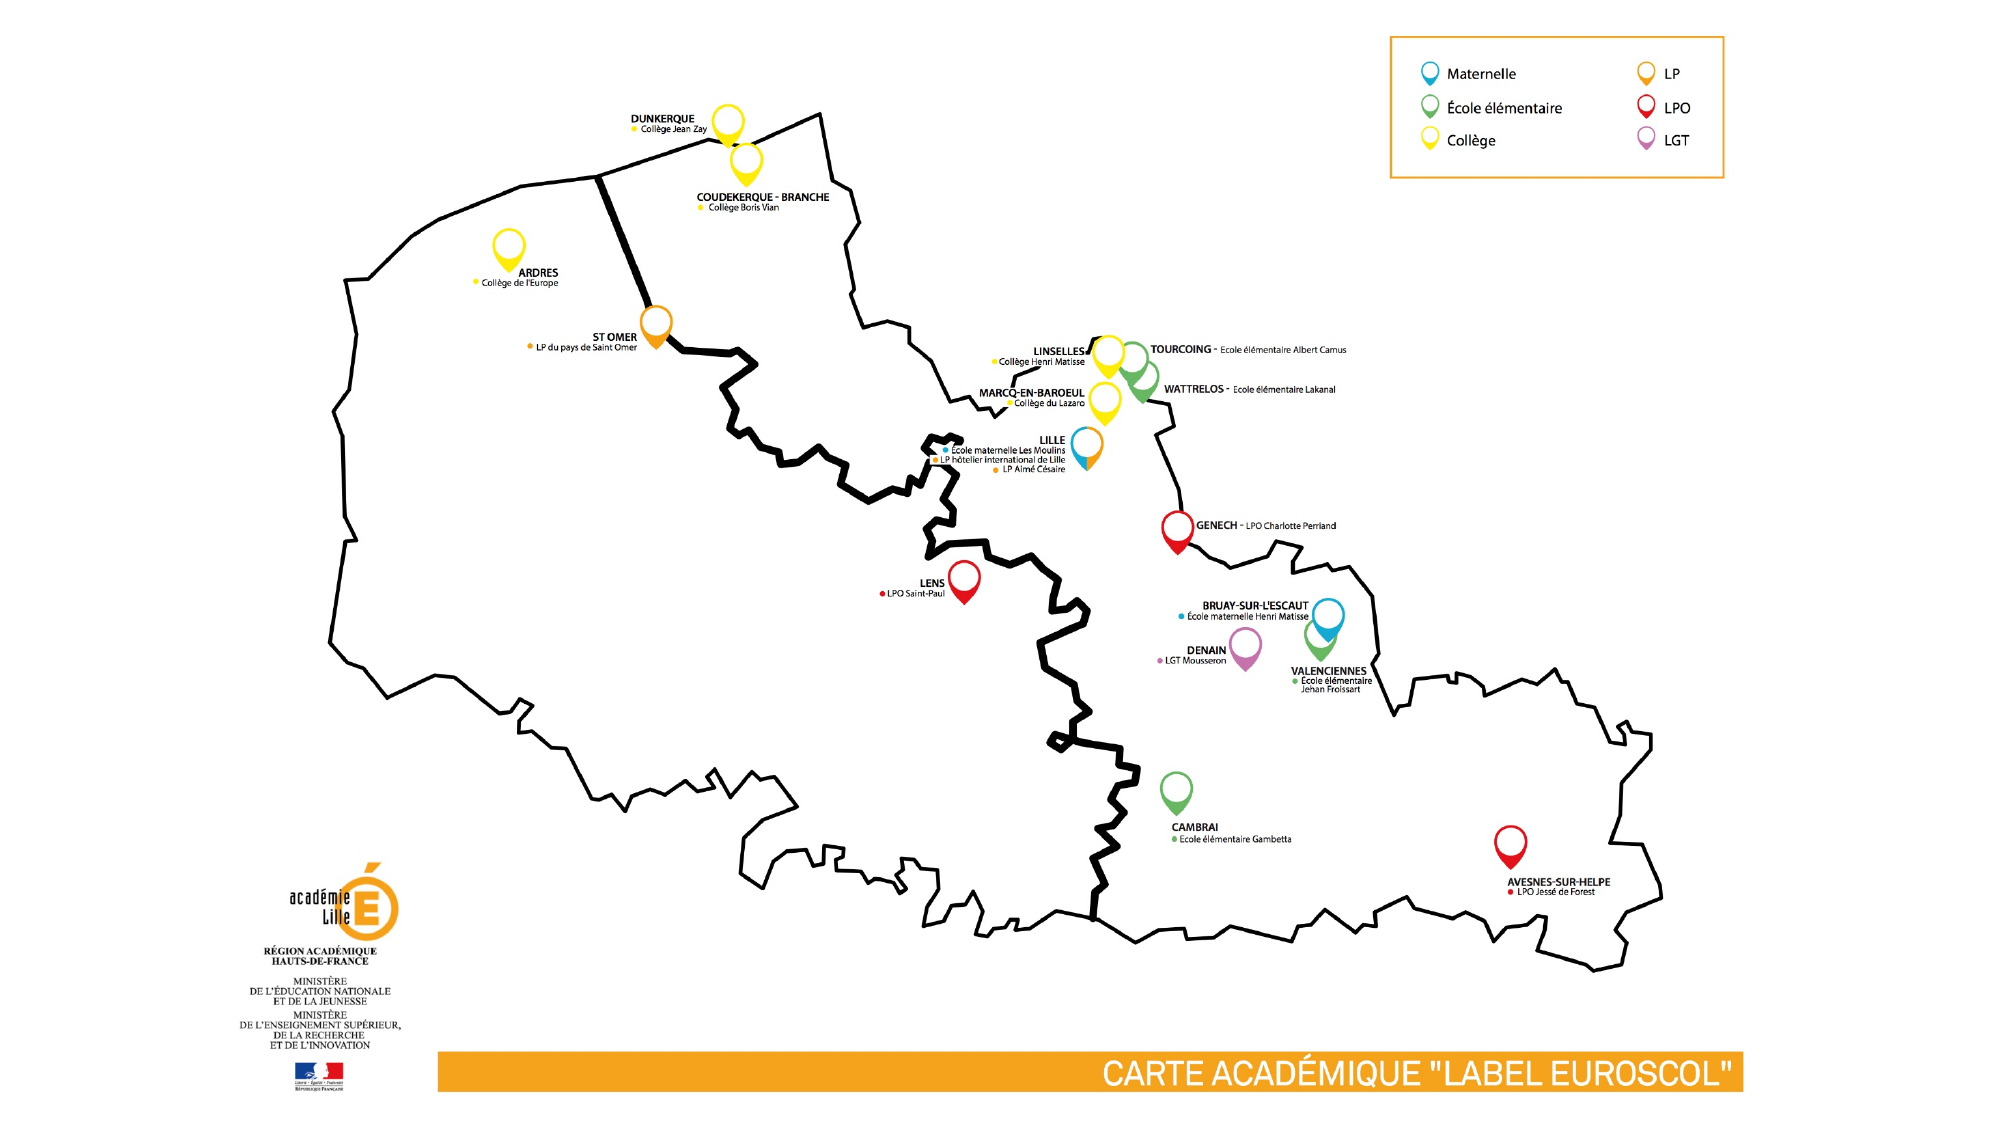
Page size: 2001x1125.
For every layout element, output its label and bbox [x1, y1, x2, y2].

picture [205, 0, 1795, 1125]
